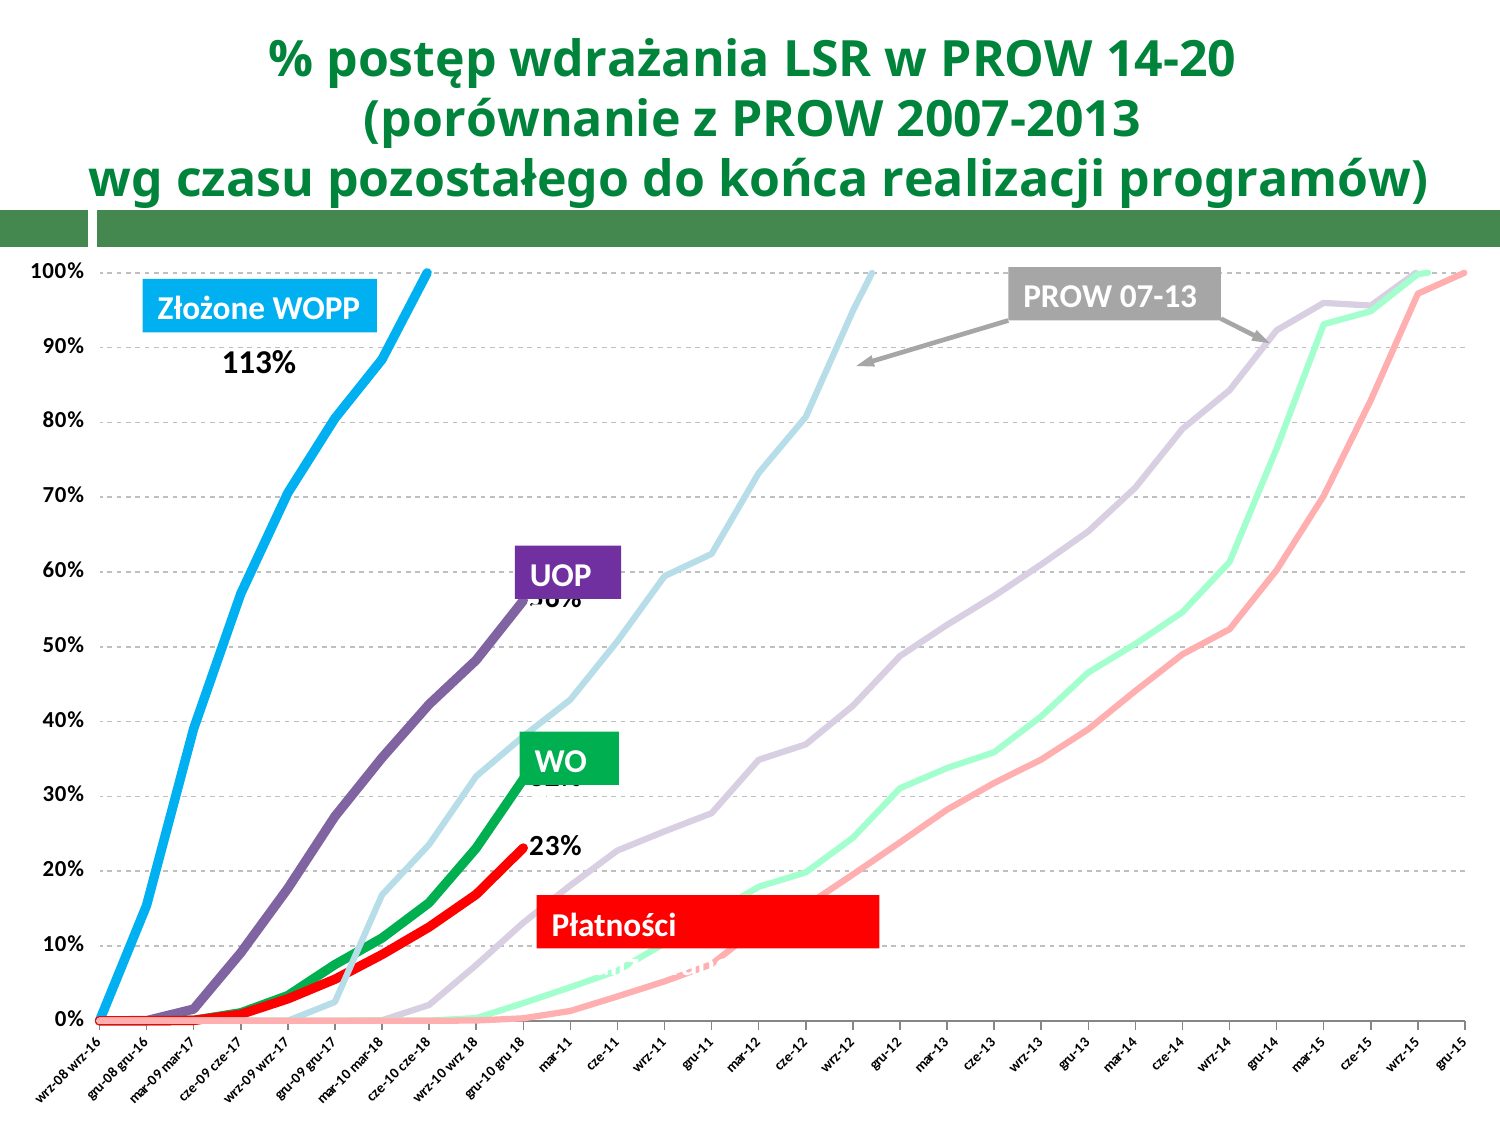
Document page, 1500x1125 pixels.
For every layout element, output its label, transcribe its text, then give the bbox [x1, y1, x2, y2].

chart [0, 243, 1500, 1125]
text_box PROW 07-13 [1008, 267, 1221, 321]
text_box 113% [206, 332, 313, 386]
text_box WOP [519, 731, 619, 785]
text_box Płatności zrealizowane [536, 895, 880, 949]
text_box Złożone WOPP [142, 278, 377, 333]
text_box UOPP [514, 545, 622, 599]
text_box % postęp wdrażania LSR w PROW 14-20 (porównanie z PROW 2007-2013 wg czasu pozostałego do końca realizacji programów) [17, 19, 1500, 182]
